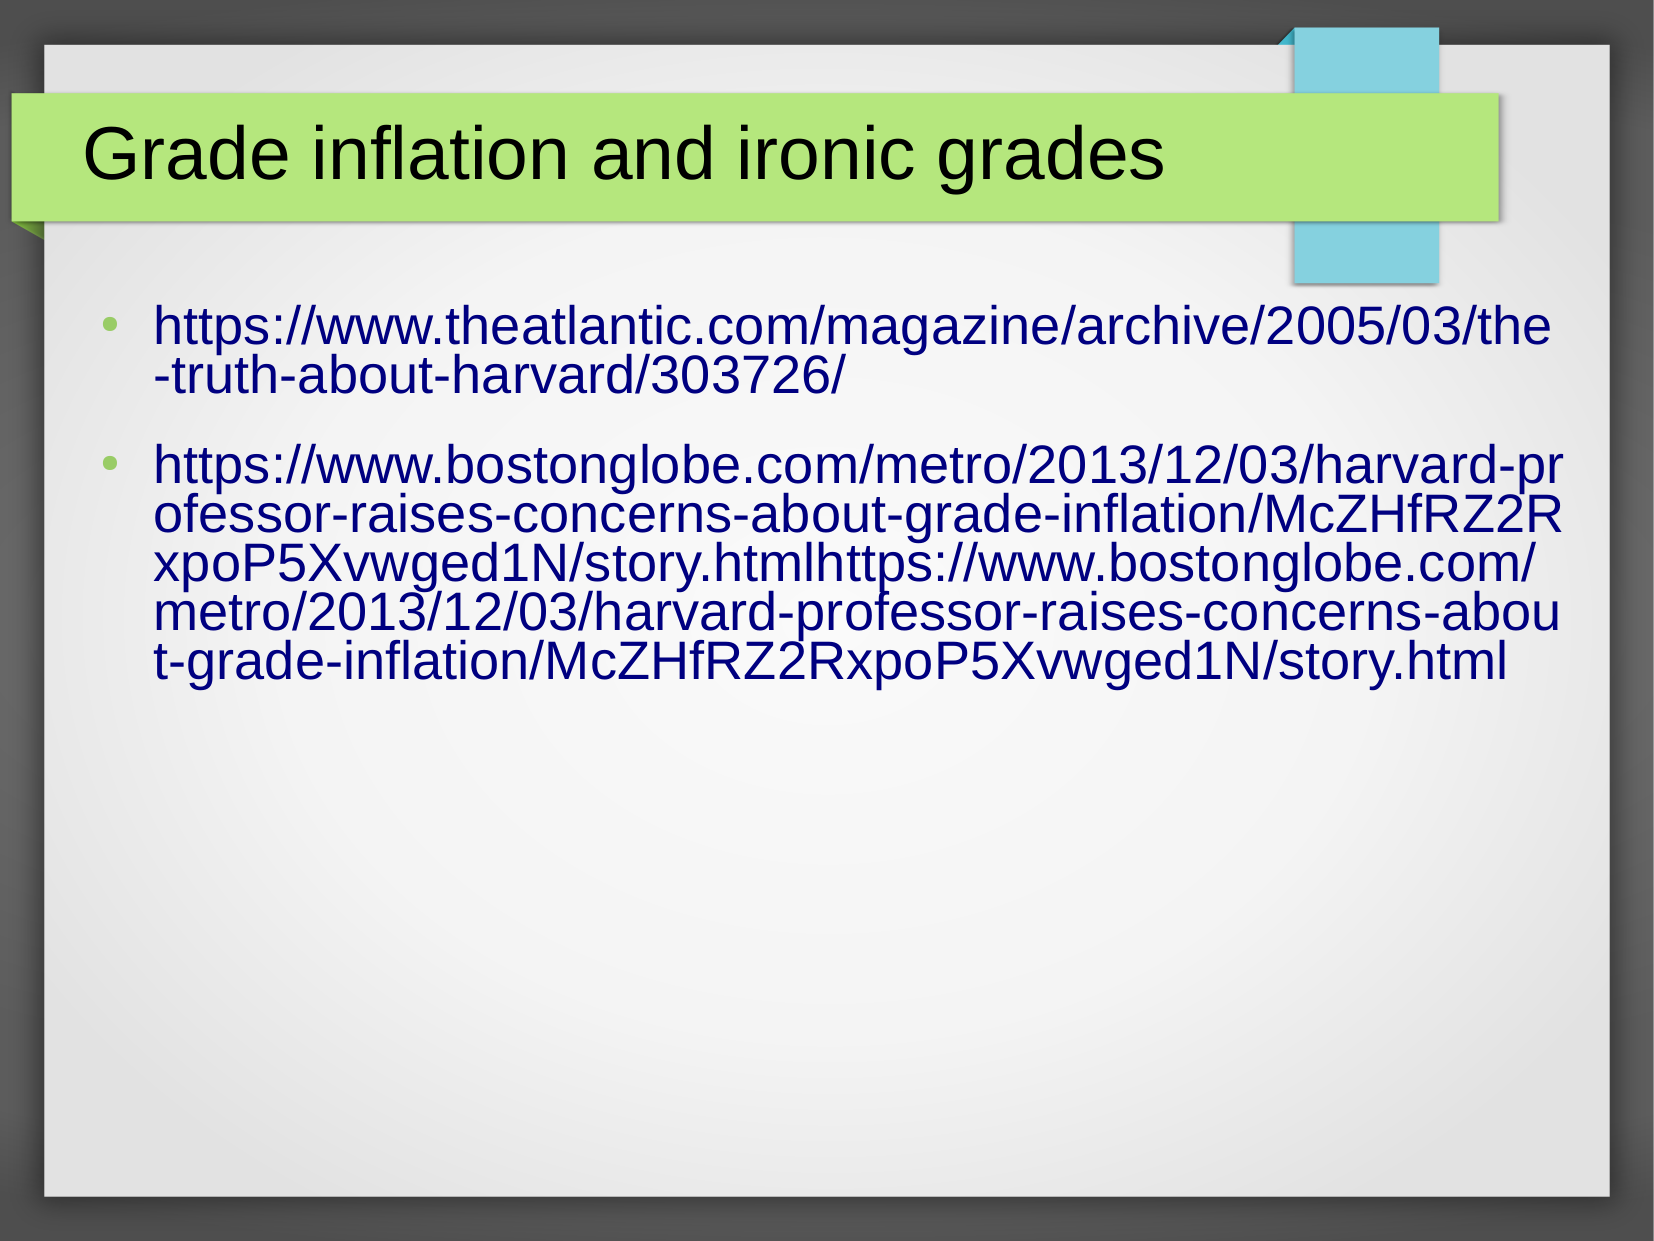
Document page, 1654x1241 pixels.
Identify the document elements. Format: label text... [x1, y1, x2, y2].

list https://www.theatlantic.com/magazine/archive/2005/03/the-truth-about-harvard/303726/ https://www.bostonglobe.com/metro/2013/12/03/harvard-professor-raises-concerns-about-grade-inflation/McZHfRZ2RxpoP5Xvwged1N/story.htmlhttps://www.bostonglobe.com/metro/2013/12/03/harvard-professor-raises-concerns-about-grade-inflation/McZHfRZ2RxpoP5Xvwged1N/story.html [82, 295, 1571, 1015]
title Grade inflation and ironic grades [82, 94, 1264, 213]
picture [0, 0, 1654, 1241]
